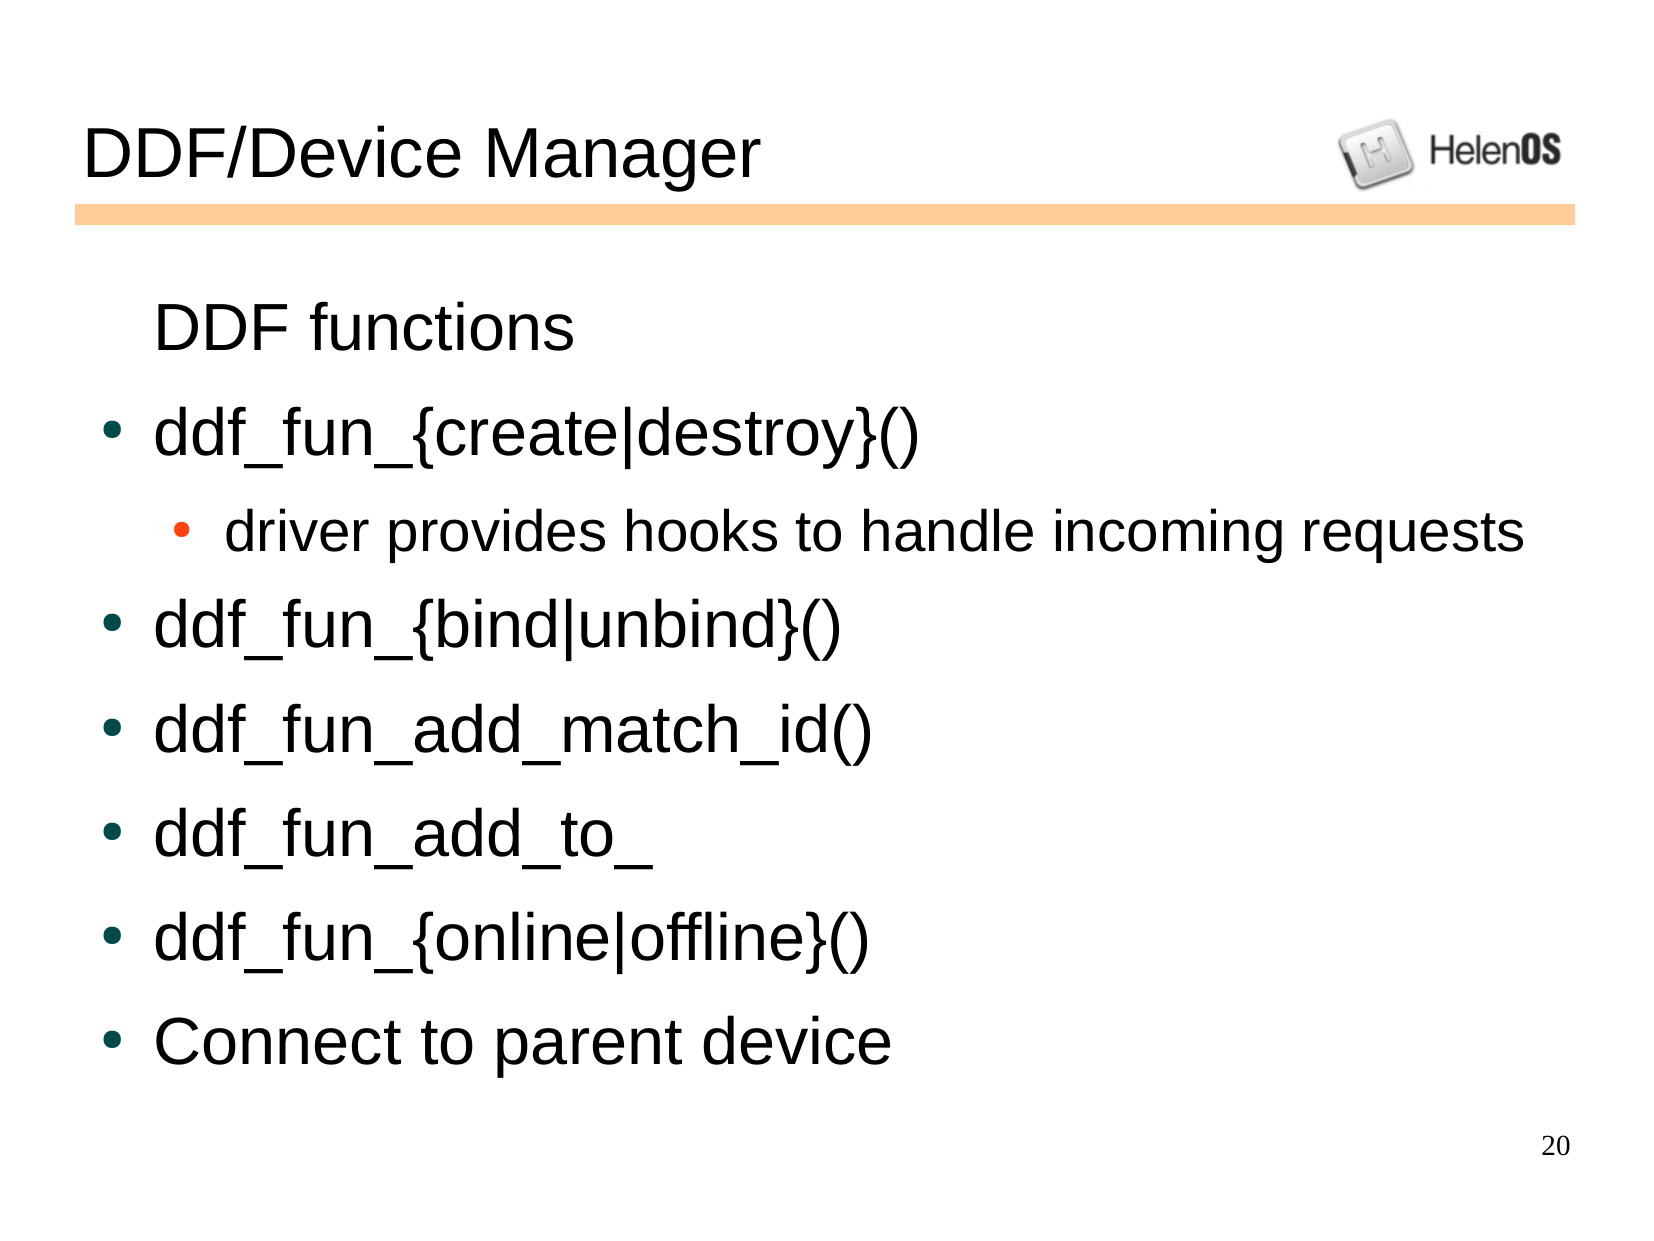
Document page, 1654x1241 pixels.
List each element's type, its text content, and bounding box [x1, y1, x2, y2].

title DDF/Device Manager [82, 49, 1571, 257]
list DDF functions ddf_fun_{create|destroy}() driver provides hooks to handle incoming requests ddf_fun_{bind|unbind}() ddf_fun_add_match_id() ddf_fun_add_to_ ddf_fun_{online|offline}() Connect to parent device [82, 290, 1571, 1109]
